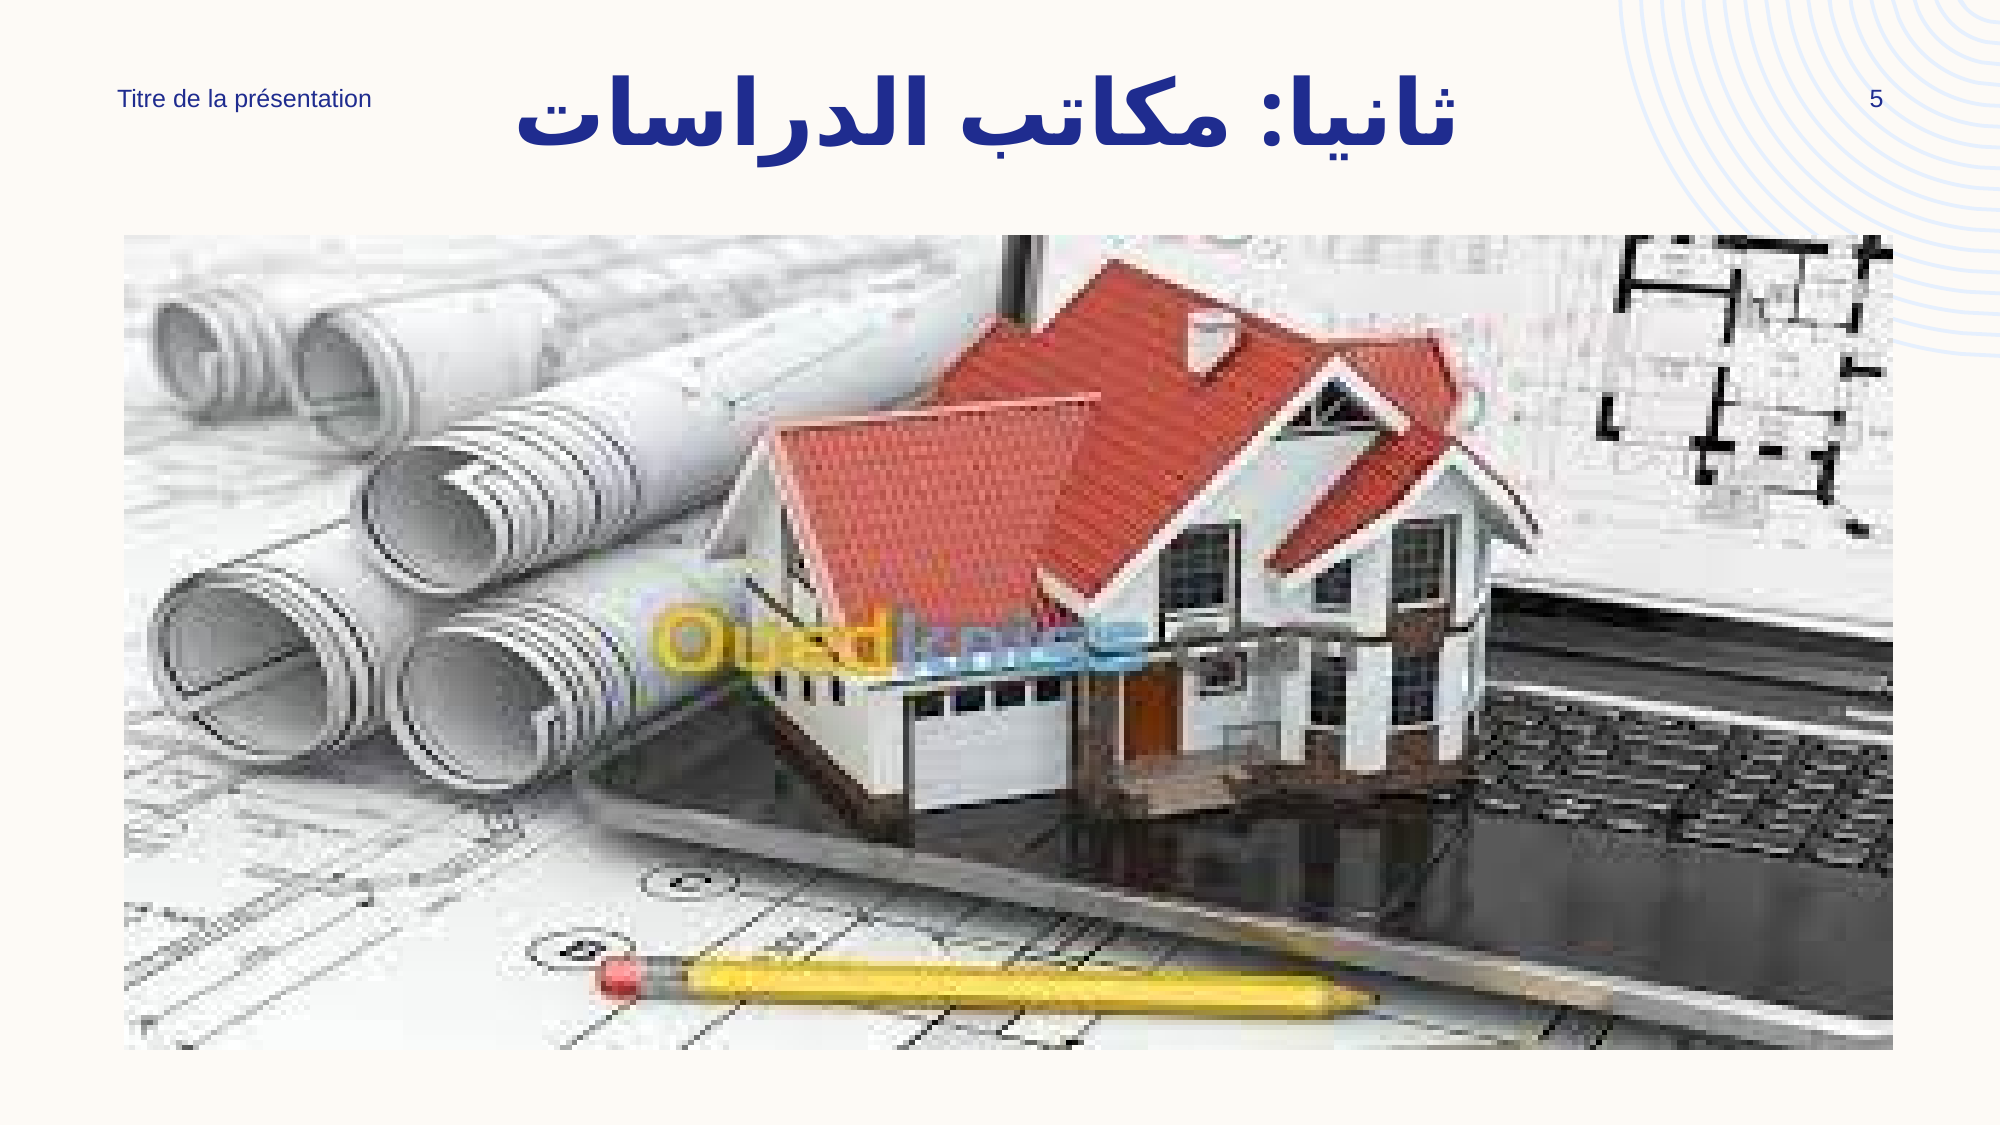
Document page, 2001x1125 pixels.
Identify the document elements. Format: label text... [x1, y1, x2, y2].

picture [124, 235, 1893, 1051]
text_box [1795, 75, 1958, 121]
text_box Titre de la présentation [101, 75, 627, 121]
title ثانيا: مكاتب الدراسات [124, 46, 1876, 207]
